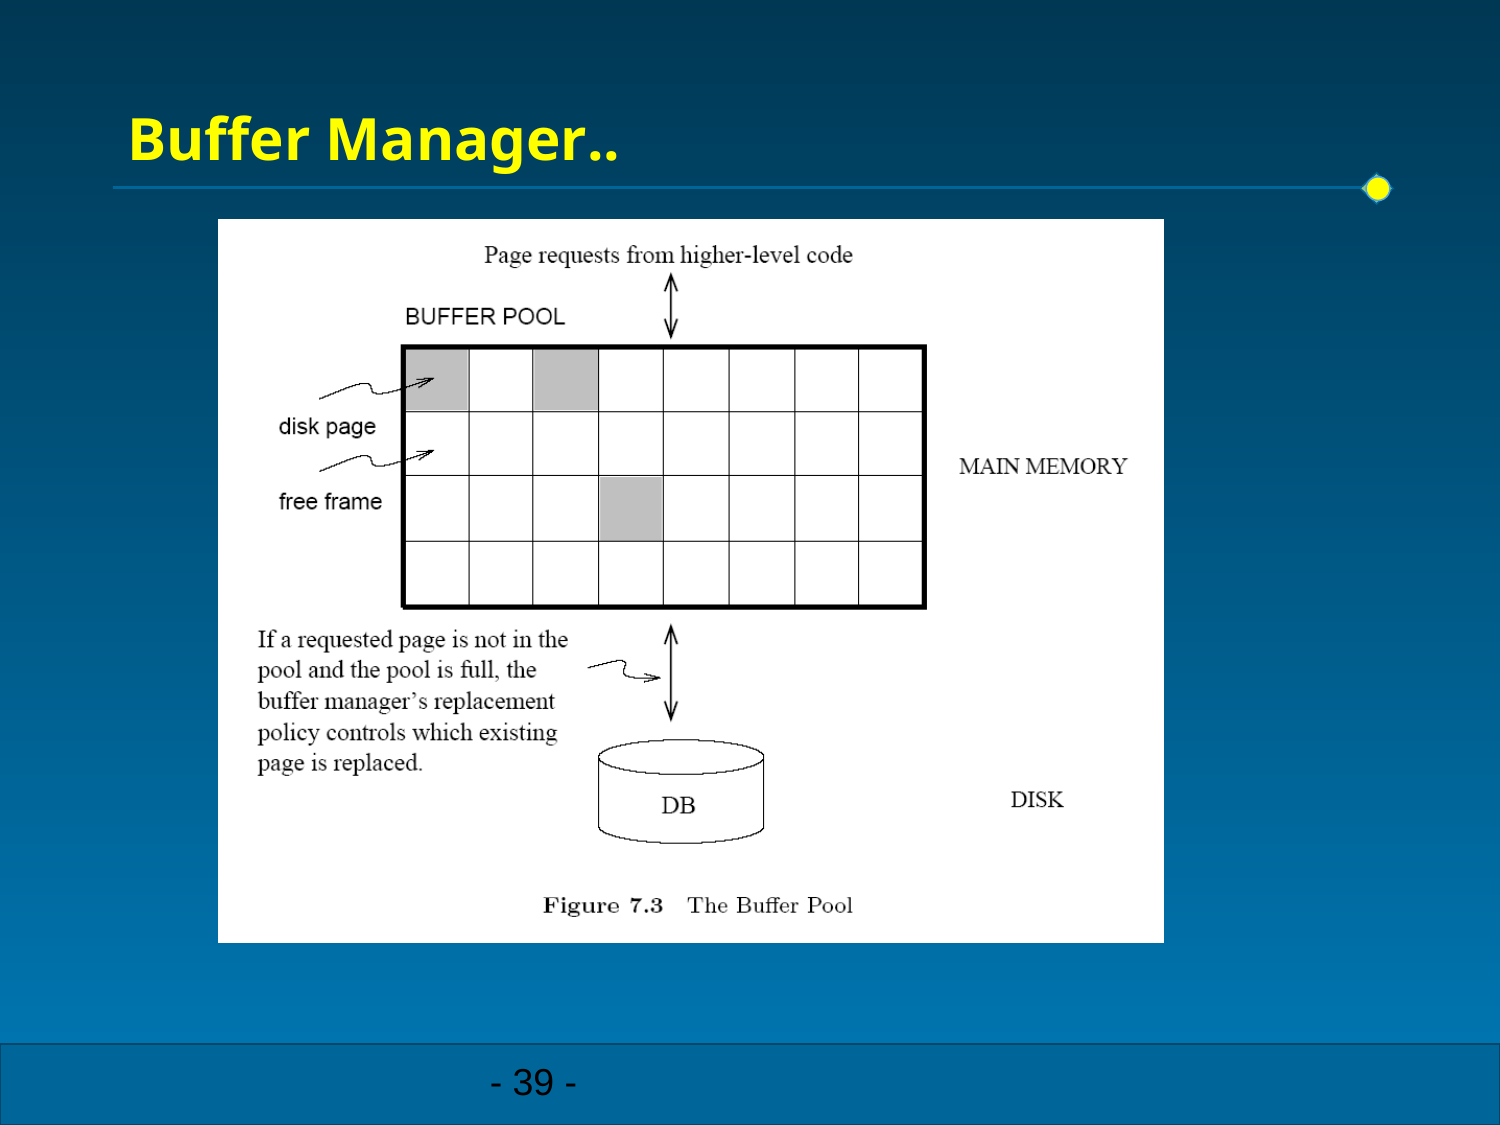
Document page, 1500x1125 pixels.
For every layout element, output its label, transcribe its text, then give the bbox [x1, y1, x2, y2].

picture [219, 220, 1163, 942]
title Buffer Manager.. [112, 94, 1388, 181]
